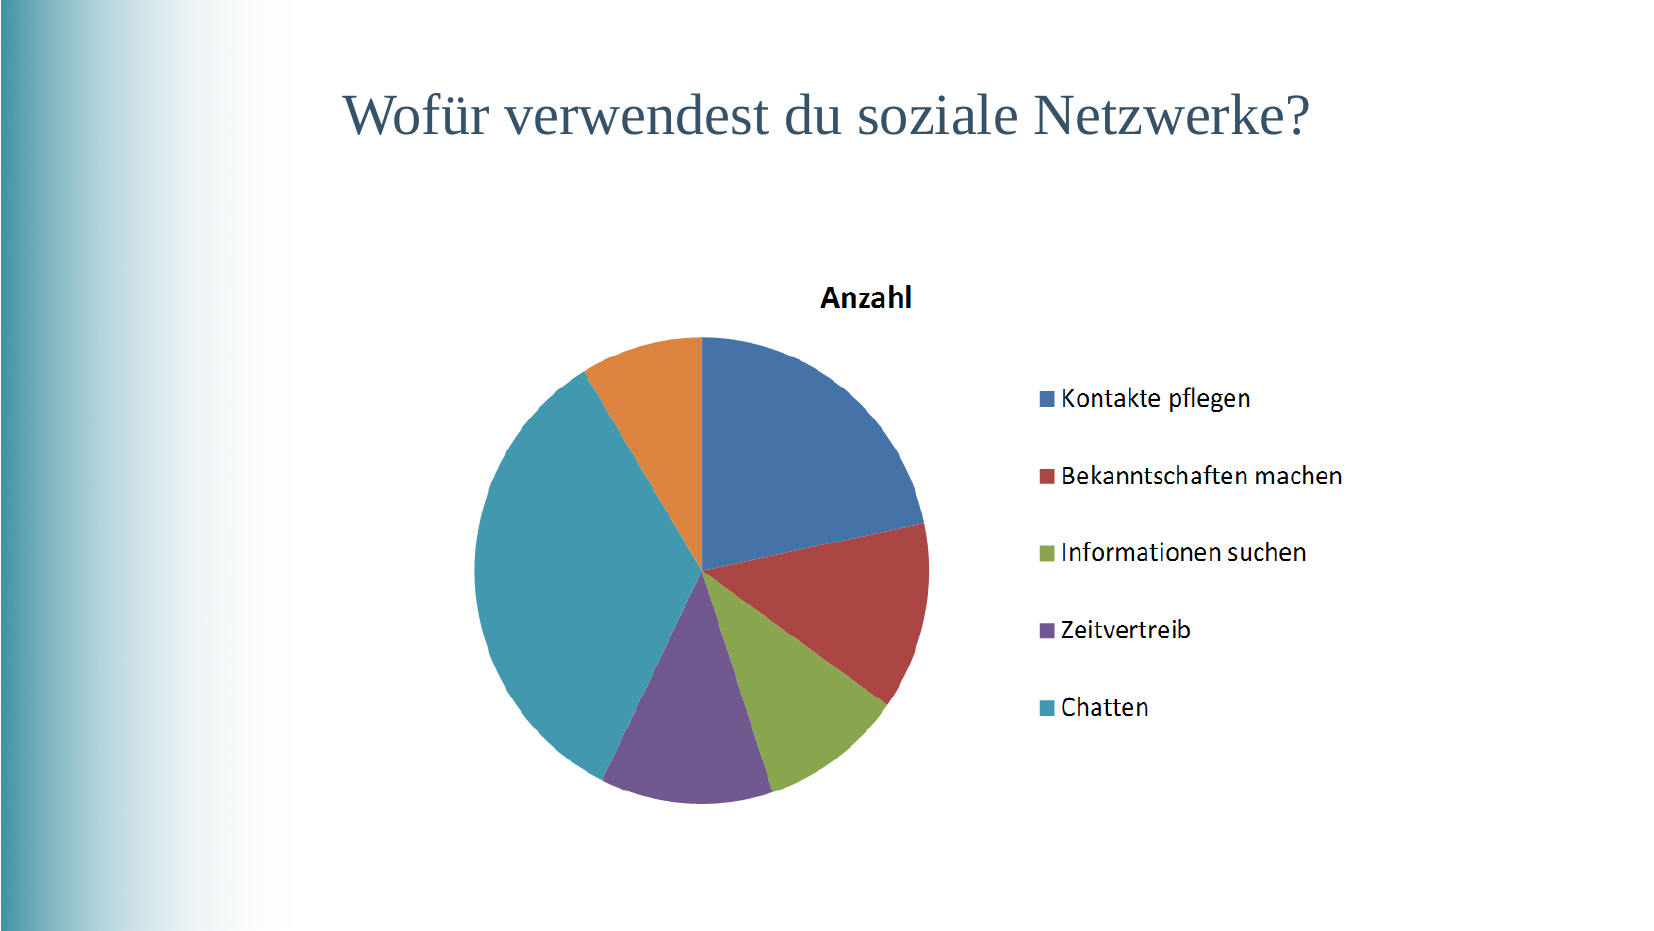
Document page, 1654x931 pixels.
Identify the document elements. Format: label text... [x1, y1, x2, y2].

title Wofür verwendest du soziale Netzwerke? [82, 17, 1571, 212]
picture [374, 264, 1359, 821]
picture [1, 0, 299, 931]
